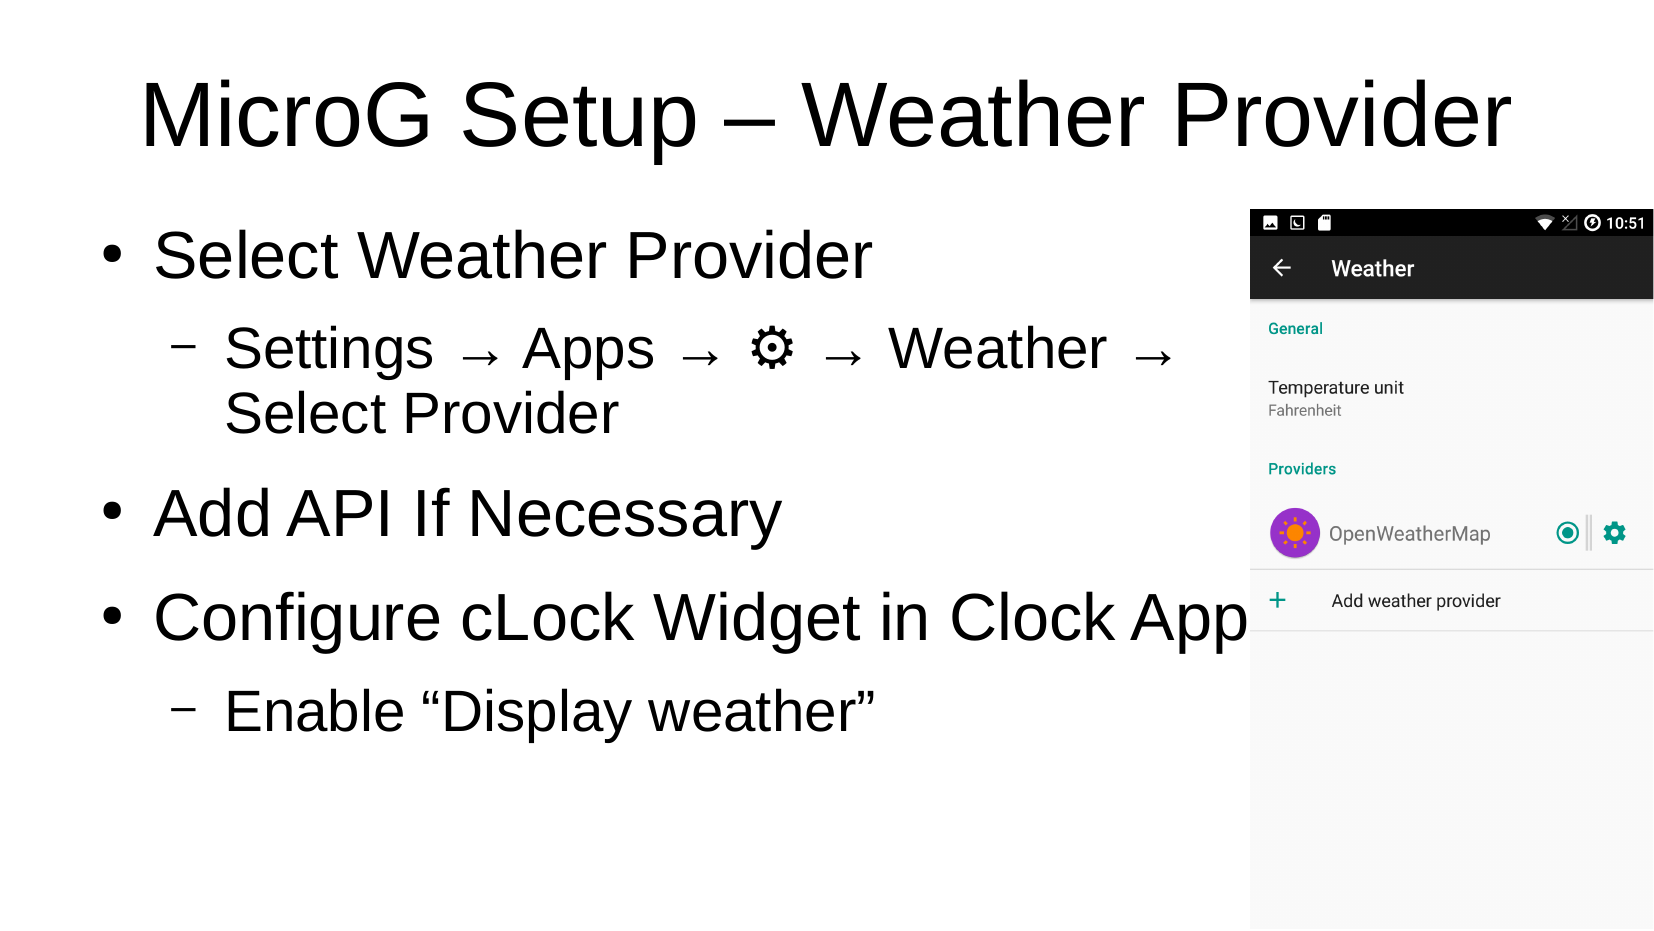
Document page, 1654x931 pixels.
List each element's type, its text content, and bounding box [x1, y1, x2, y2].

picture [1250, 209, 1654, 930]
title MicroG Setup – Weather Provider [82, 37, 1571, 193]
list Select Weather Provider Settings → Apps → ⚙ → Weather → Select Provider Add API If Necessary Configure cLock Widget in Clock App Enable “Display weather” [82, 217, 1571, 931]
